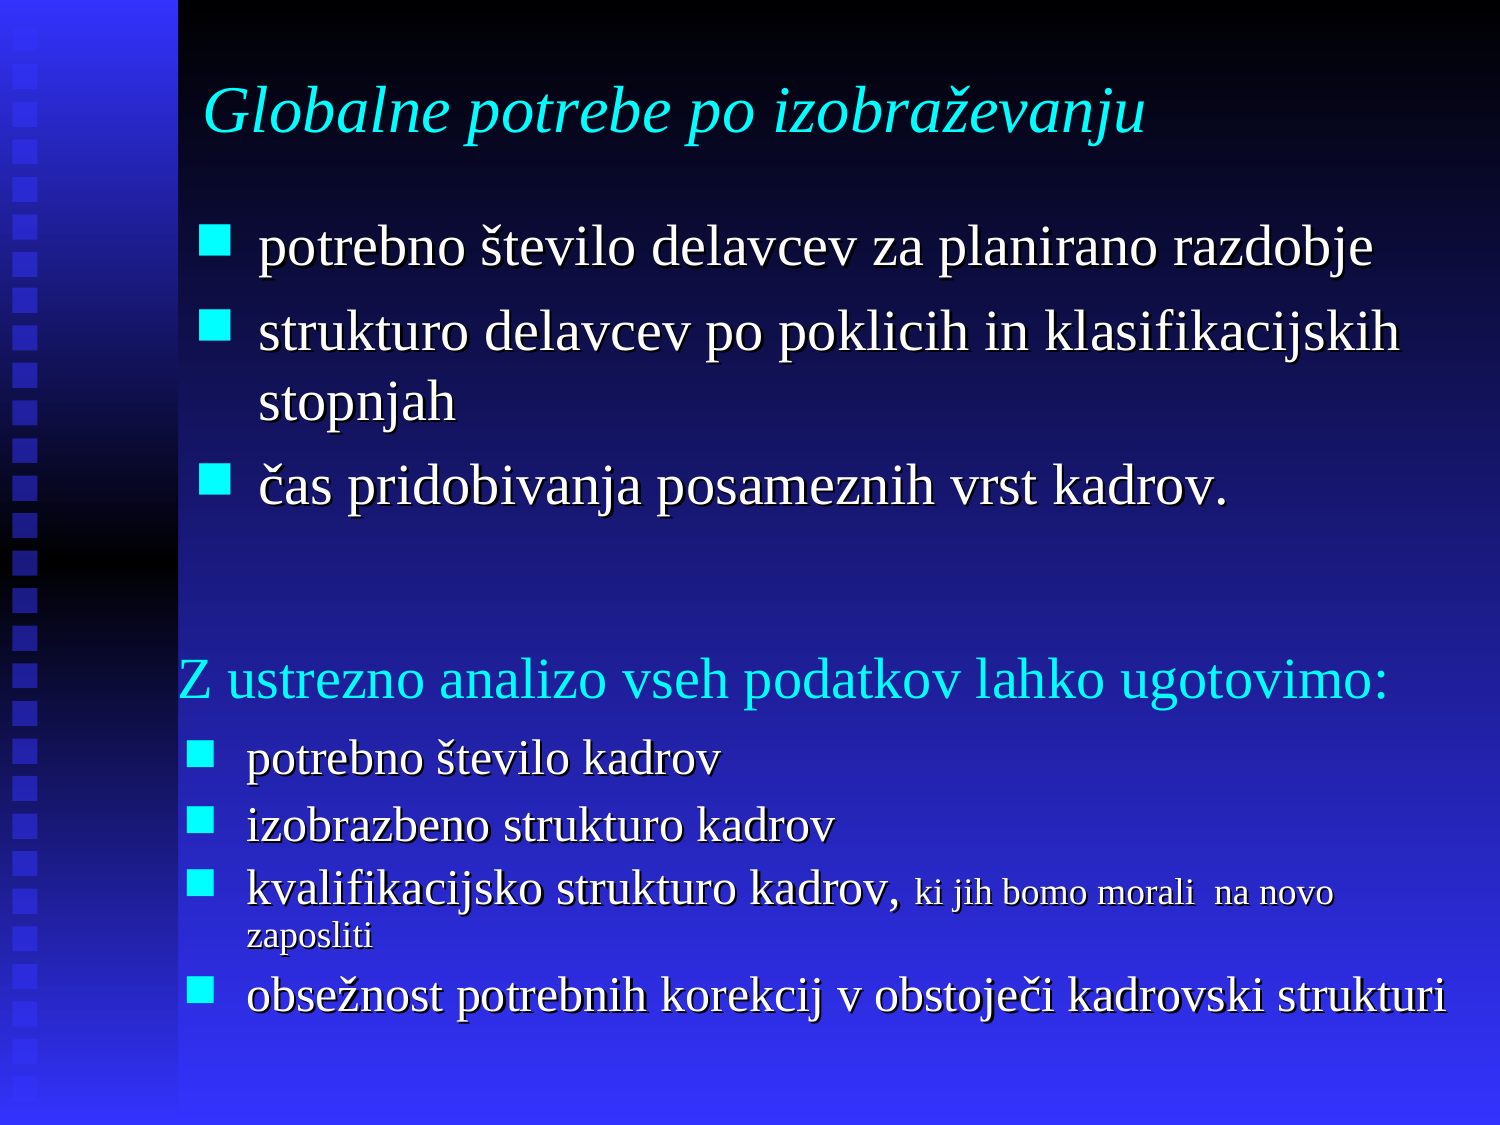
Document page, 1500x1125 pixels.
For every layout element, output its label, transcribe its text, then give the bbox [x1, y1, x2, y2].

text_box Z ustrezno analizo vseh podatkov lahko ugotovimo: [162, 612, 1438, 738]
list potrebno število delavcev za planirano razdobje strukturo delavcev po poklicih in klasifikacijskih stopnjah čas pridobivanja posameznih vrst kadrov. [187, 200, 1450, 713]
title Globalne potrebe po izobraževanju [187, 58, 1463, 154]
text_box potrebno število kadrov izobrazbeno strukturo kadrov kvalifikacijsko strukturo kadrov, ki jih bomo morali na novo zaposliti obsežnost potrebnih korekcij v obstoječi kadrovski strukturi [174, 723, 1476, 1124]
